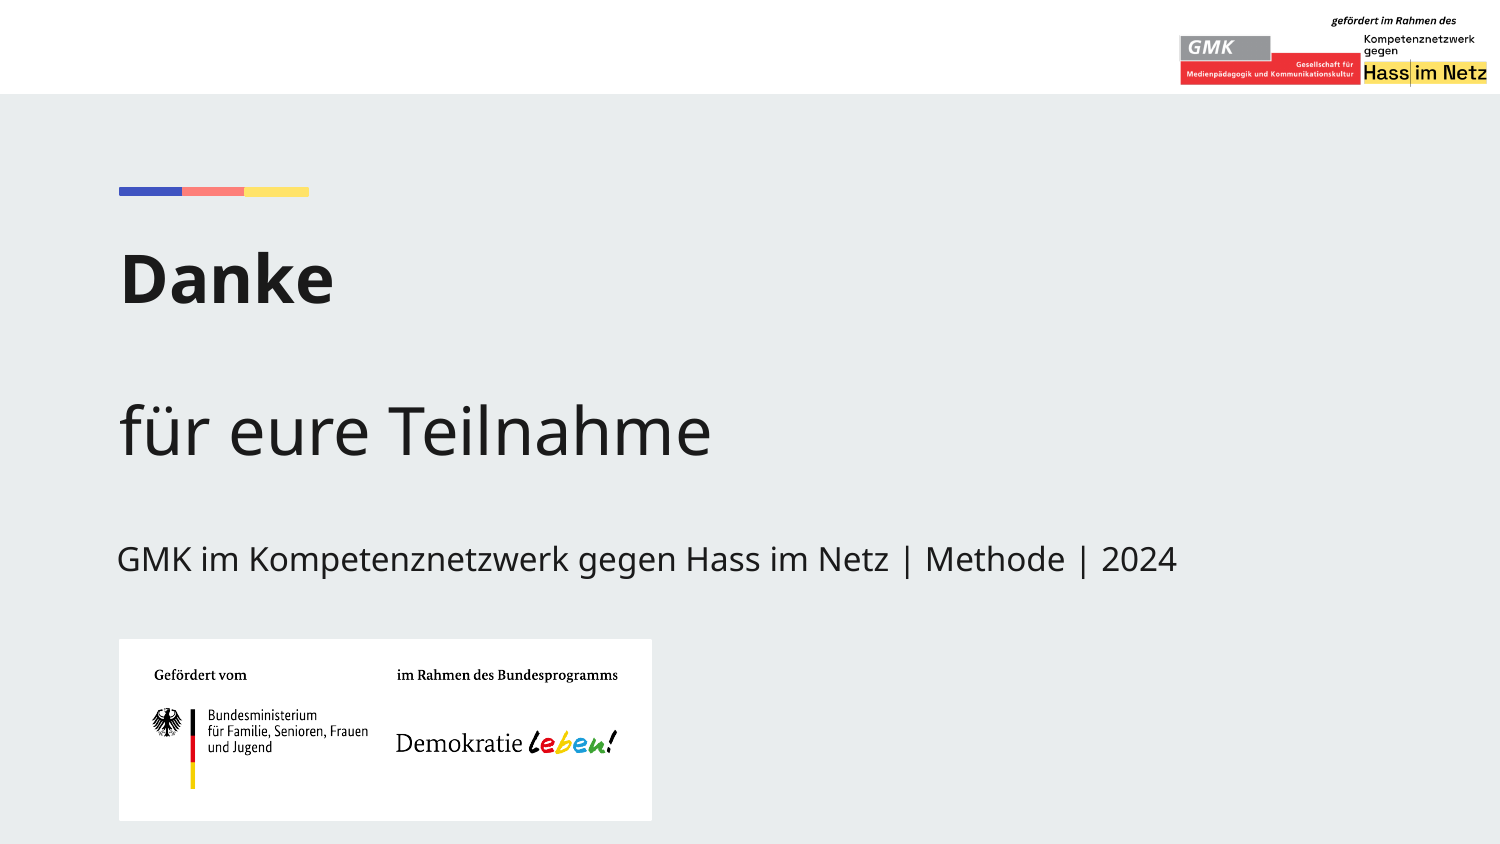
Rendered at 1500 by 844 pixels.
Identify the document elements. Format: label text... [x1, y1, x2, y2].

title Danke [119, 216, 1381, 340]
subtitle GMK im Kompetenznetzwerk gegen Hass im Netz | Methode | 2024 [79, 520, 1381, 610]
text_box für eure Teilnahme [105, 369, 1381, 491]
